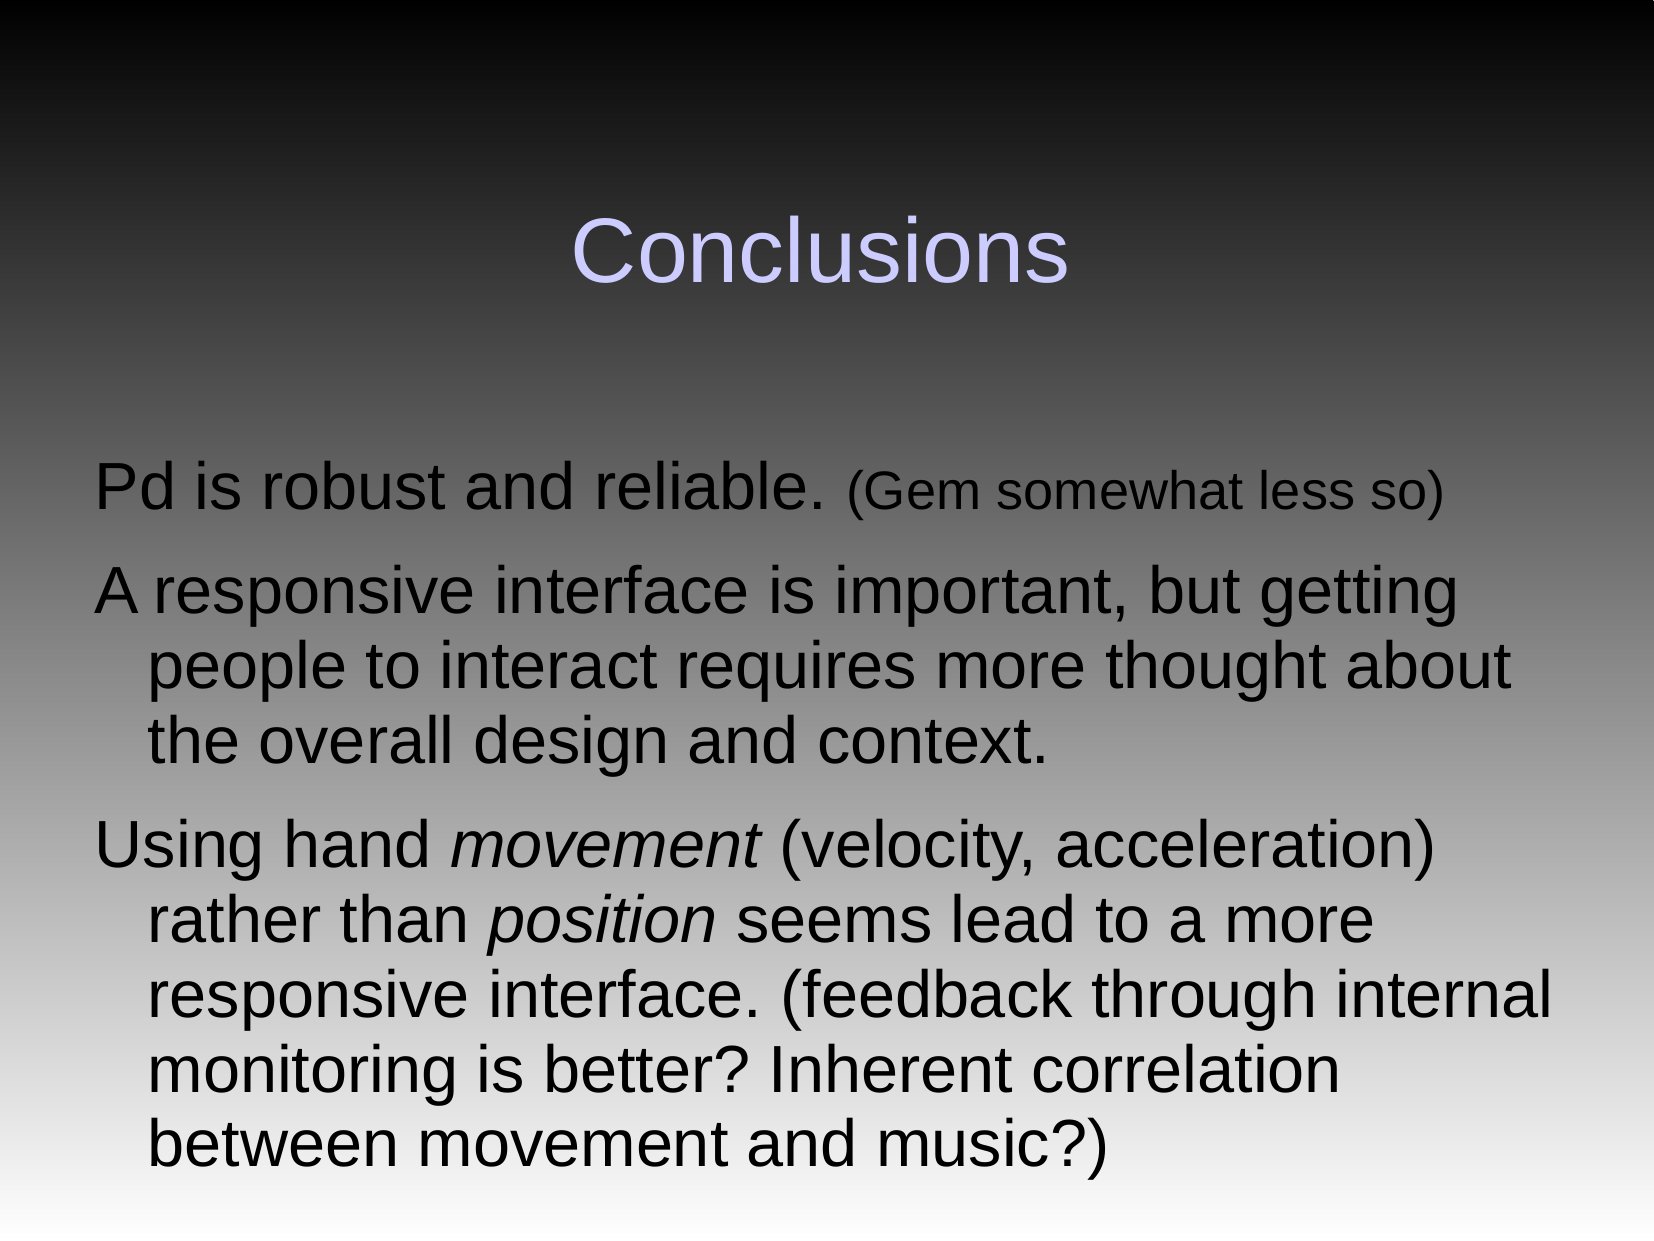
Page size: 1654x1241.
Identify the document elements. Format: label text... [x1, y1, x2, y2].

title Conclusions [76, 147, 1565, 355]
list Pd is robust and reliable. (Gem somewhat less so) A responsive interface is important, but getting people to interact requires more thought about the overall design and context. Using hand movement (velocity, acceleration) rather than position seems lead to a more responsive interface. (feedback through internal monitoring is better? Inherent correlation between movement and music?) [76, 449, 1565, 1182]
